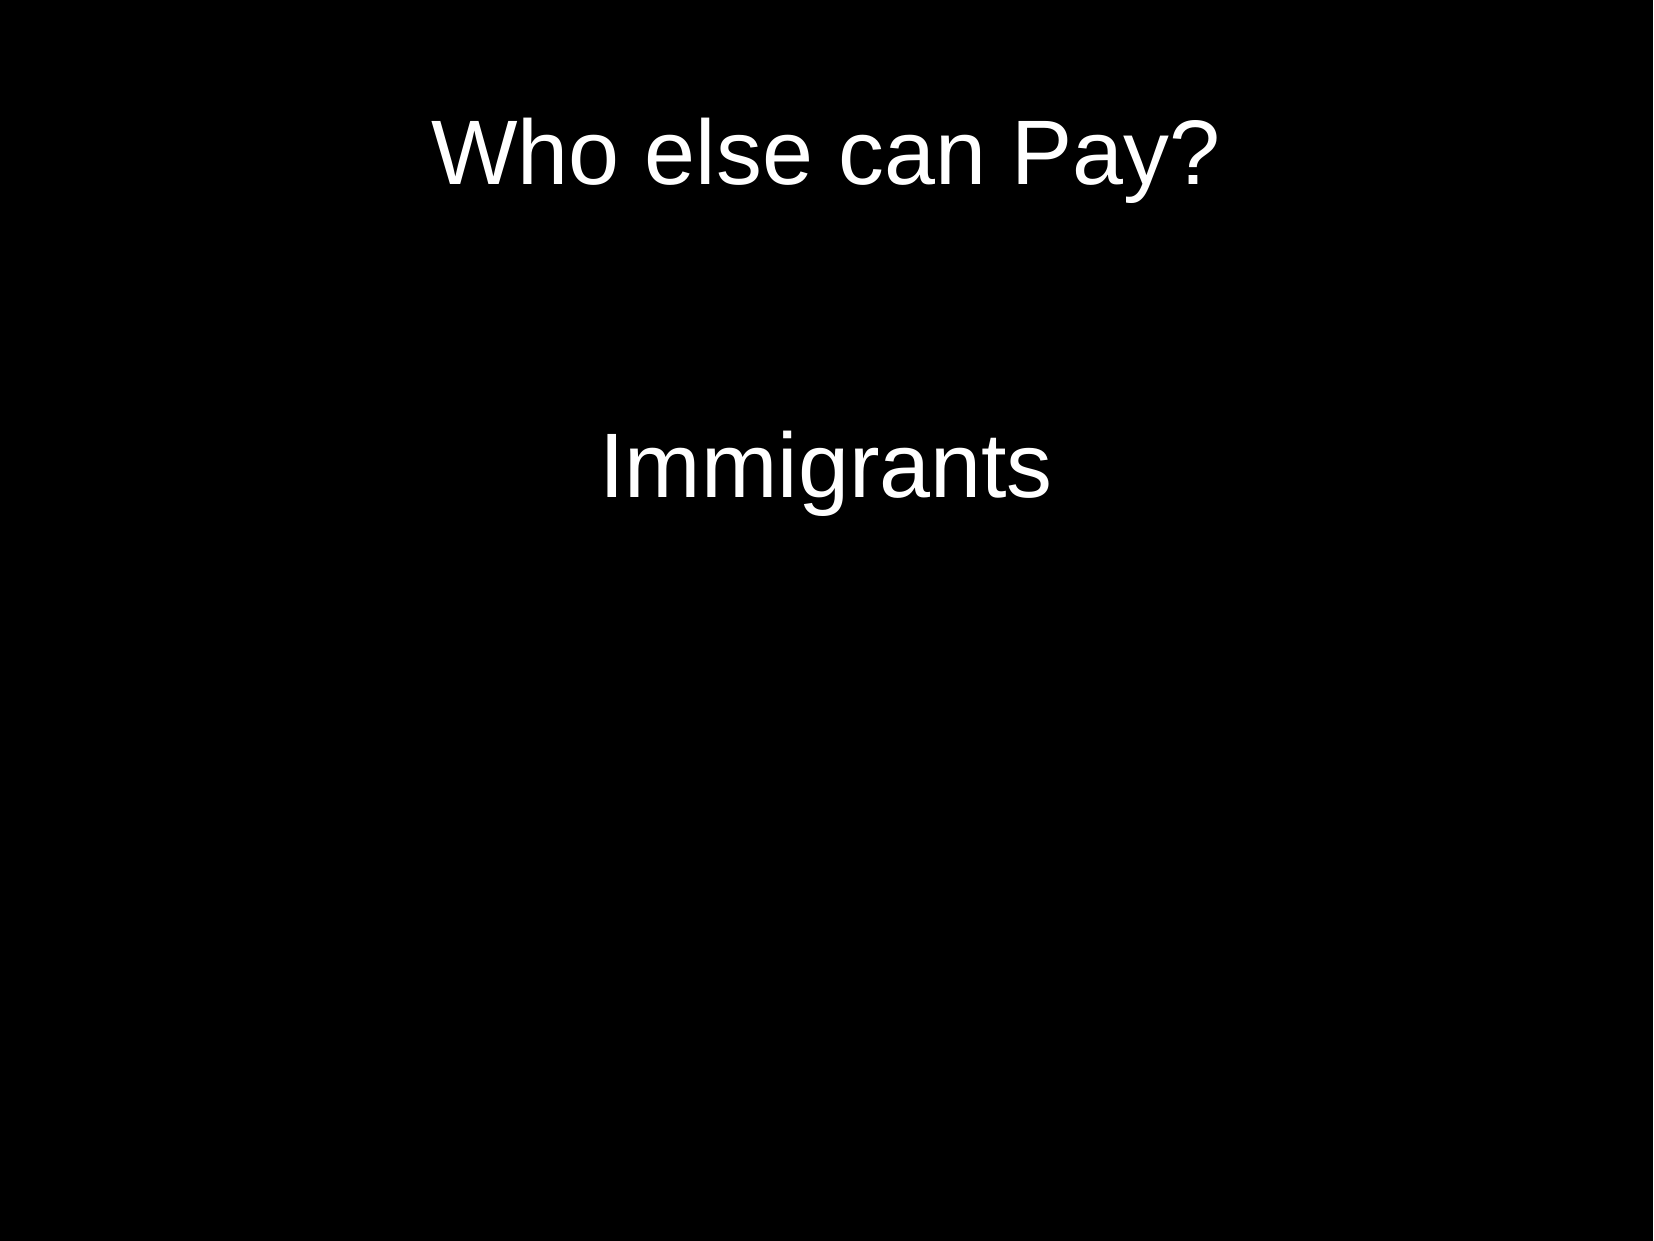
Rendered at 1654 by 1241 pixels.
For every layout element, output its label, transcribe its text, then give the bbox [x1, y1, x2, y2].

title Who else can Pay? [82, 49, 1571, 257]
title Immigrants [82, 362, 1571, 570]
